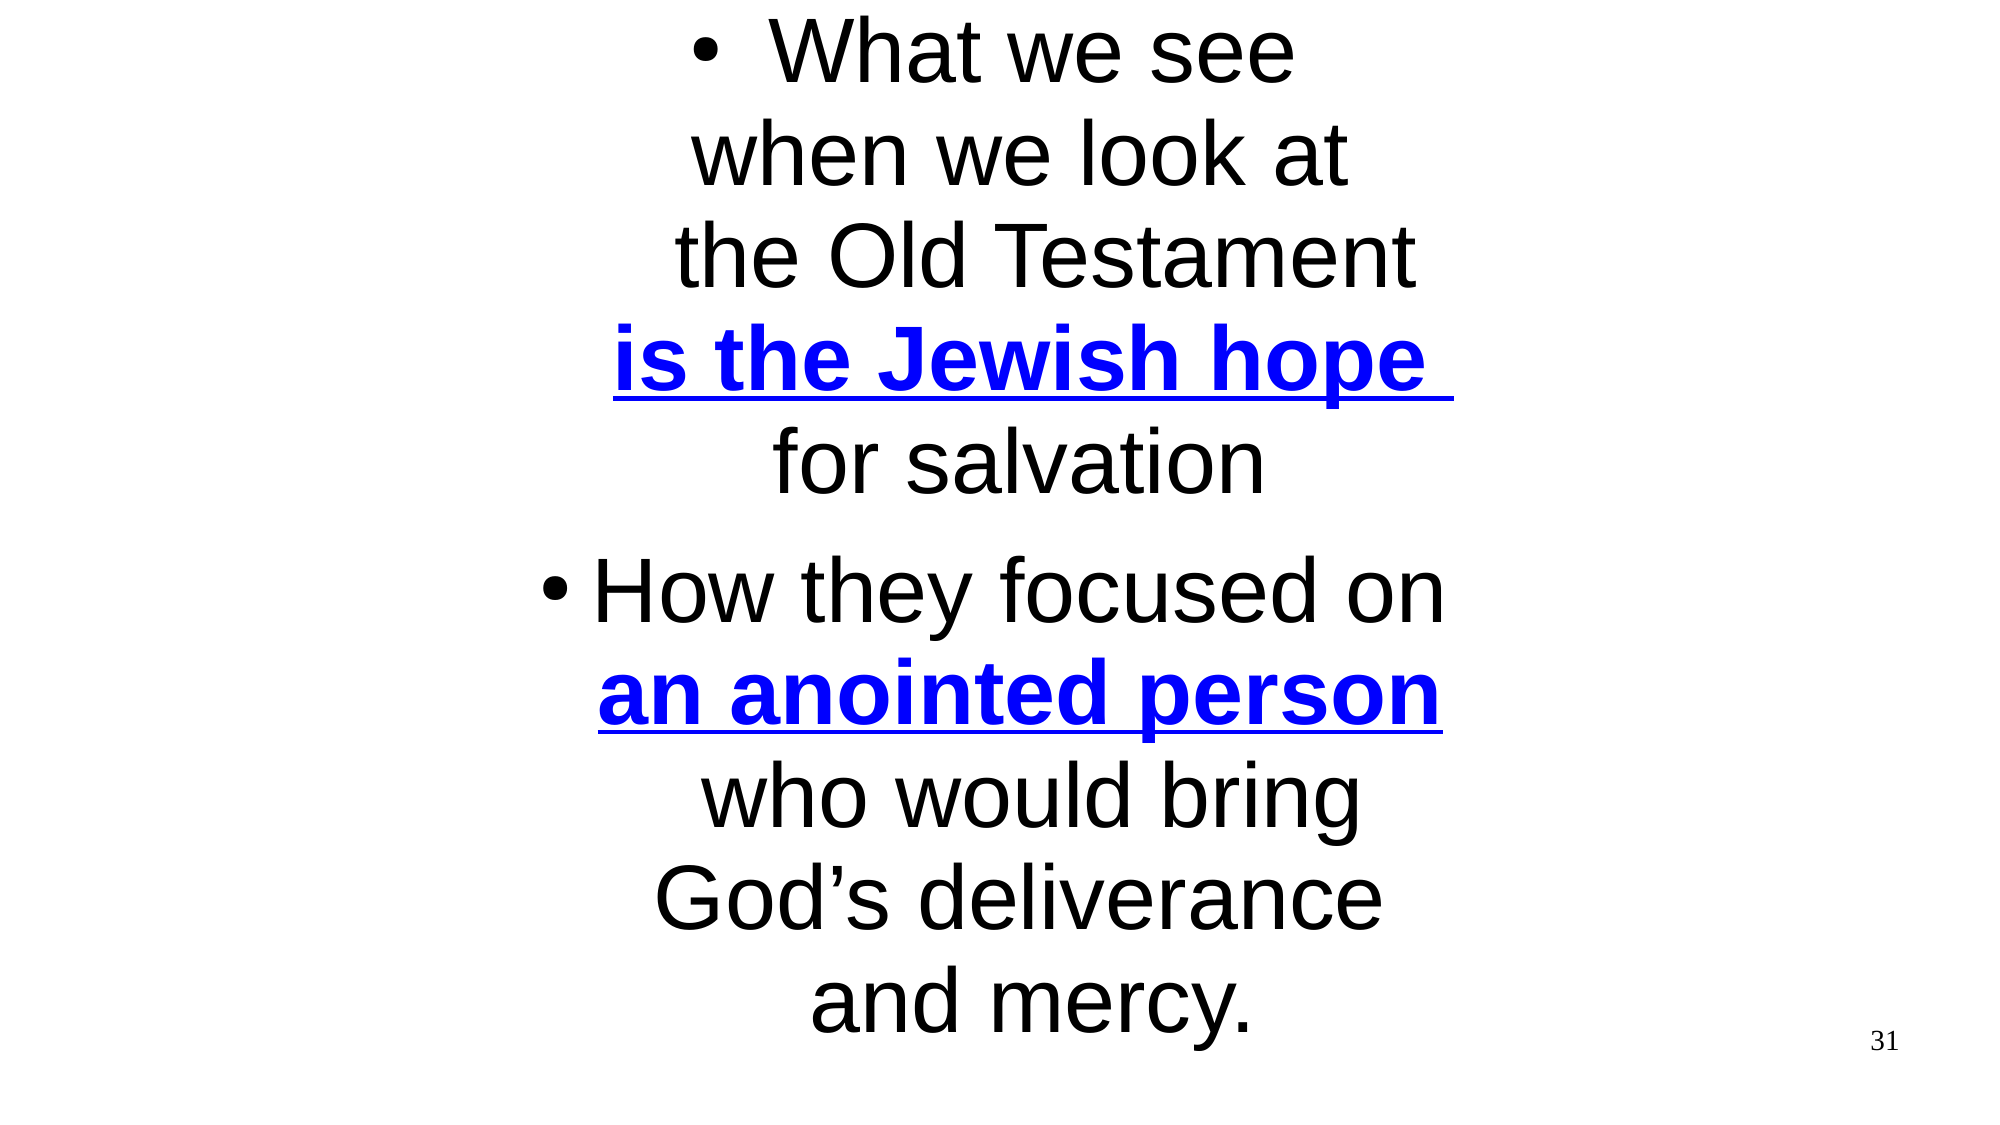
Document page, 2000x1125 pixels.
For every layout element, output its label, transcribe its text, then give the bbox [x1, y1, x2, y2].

list What we see when we look at the Old Testament is the Jewish hope for salvation How they focused on an anointed person who would bring God’s deliverance and mercy. [0, 0, 1996, 1123]
